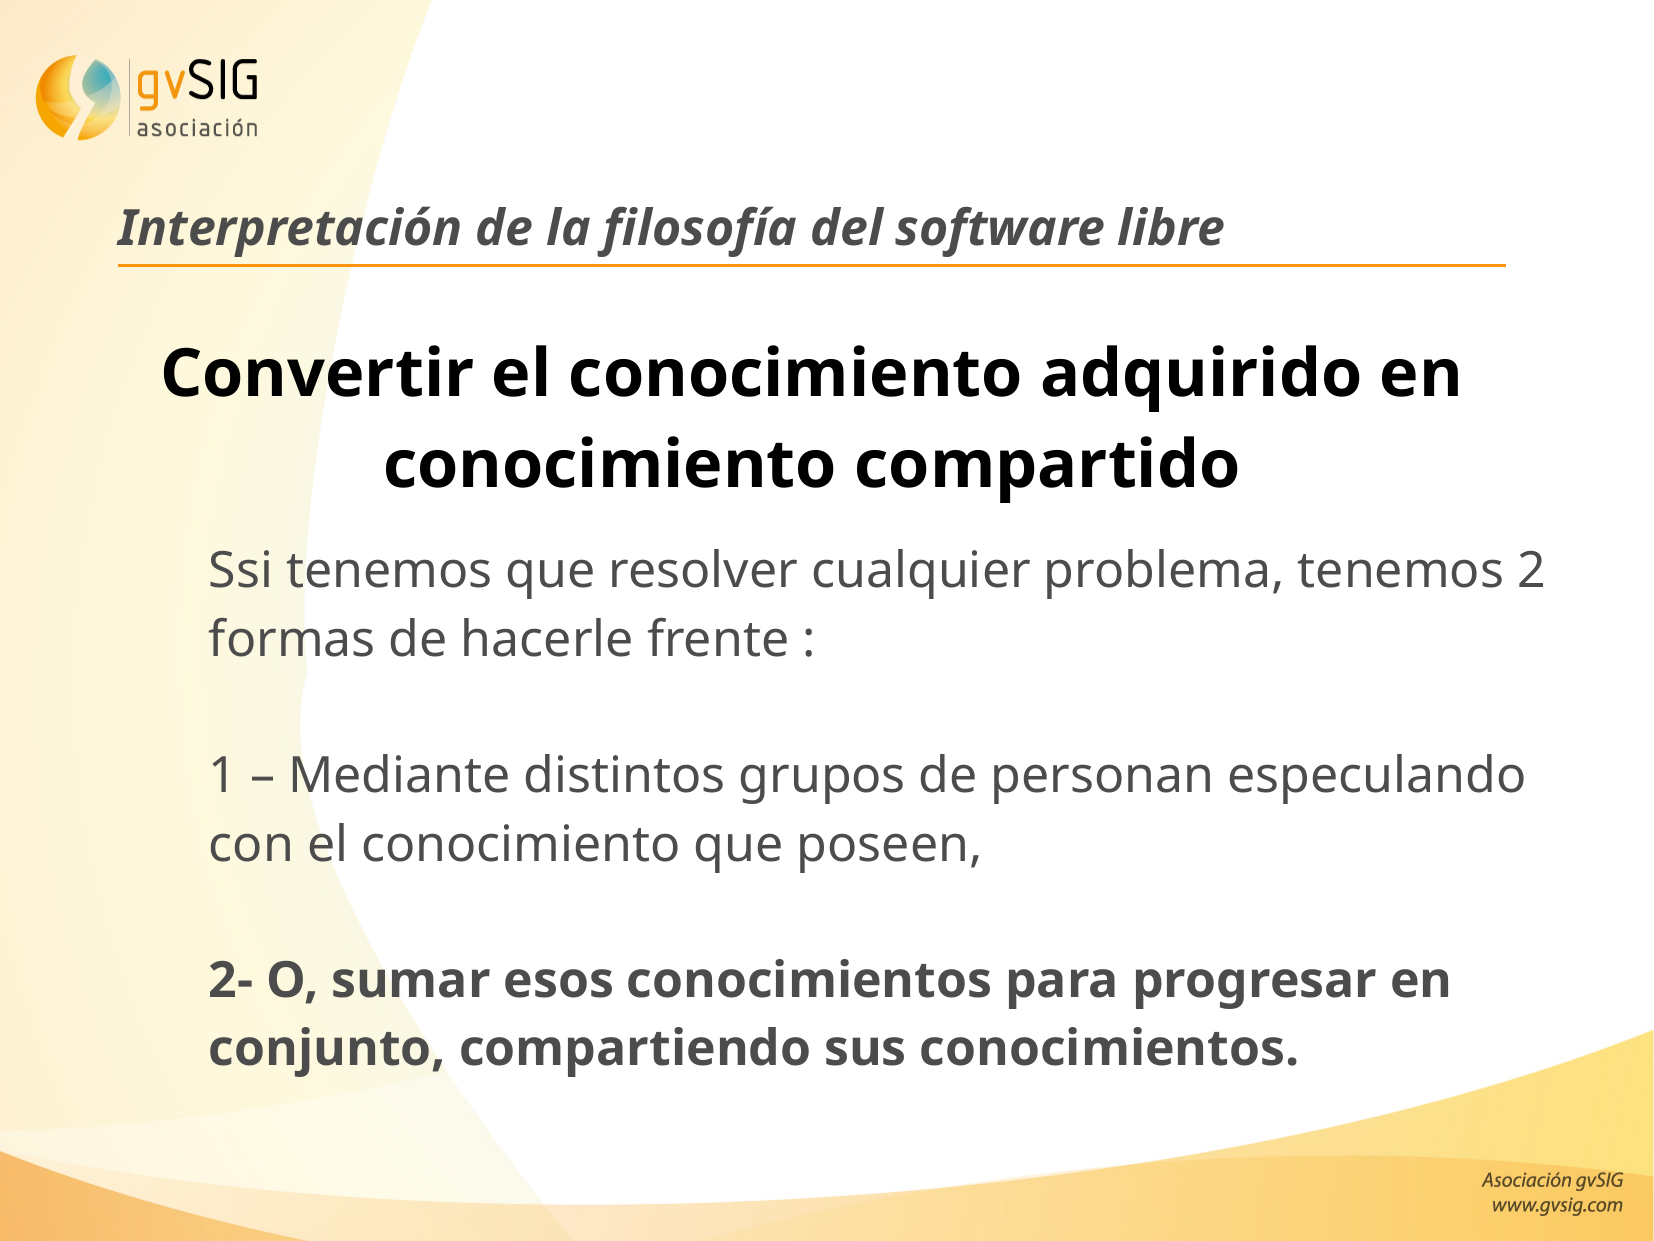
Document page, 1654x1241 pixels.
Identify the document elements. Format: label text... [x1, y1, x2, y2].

text_box Convertir el conocimiento adquirido en conocimiento compartido [118, 338, 1506, 494]
picture [0, 0, 1654, 1241]
text_box Ssi tenemos que resolver cualquier problema, tenemos 2 formas de hacerle frente : 1 – Mediante distintos grupos de personan especulando con el conocimiento que poseen, 2- O, sumar esos conocimientos para progresar en conjunto, compartiendo sus conocimientos. [208, 574, 1607, 1041]
title Interpretación de la filosofía del software libre [118, 177, 1607, 276]
